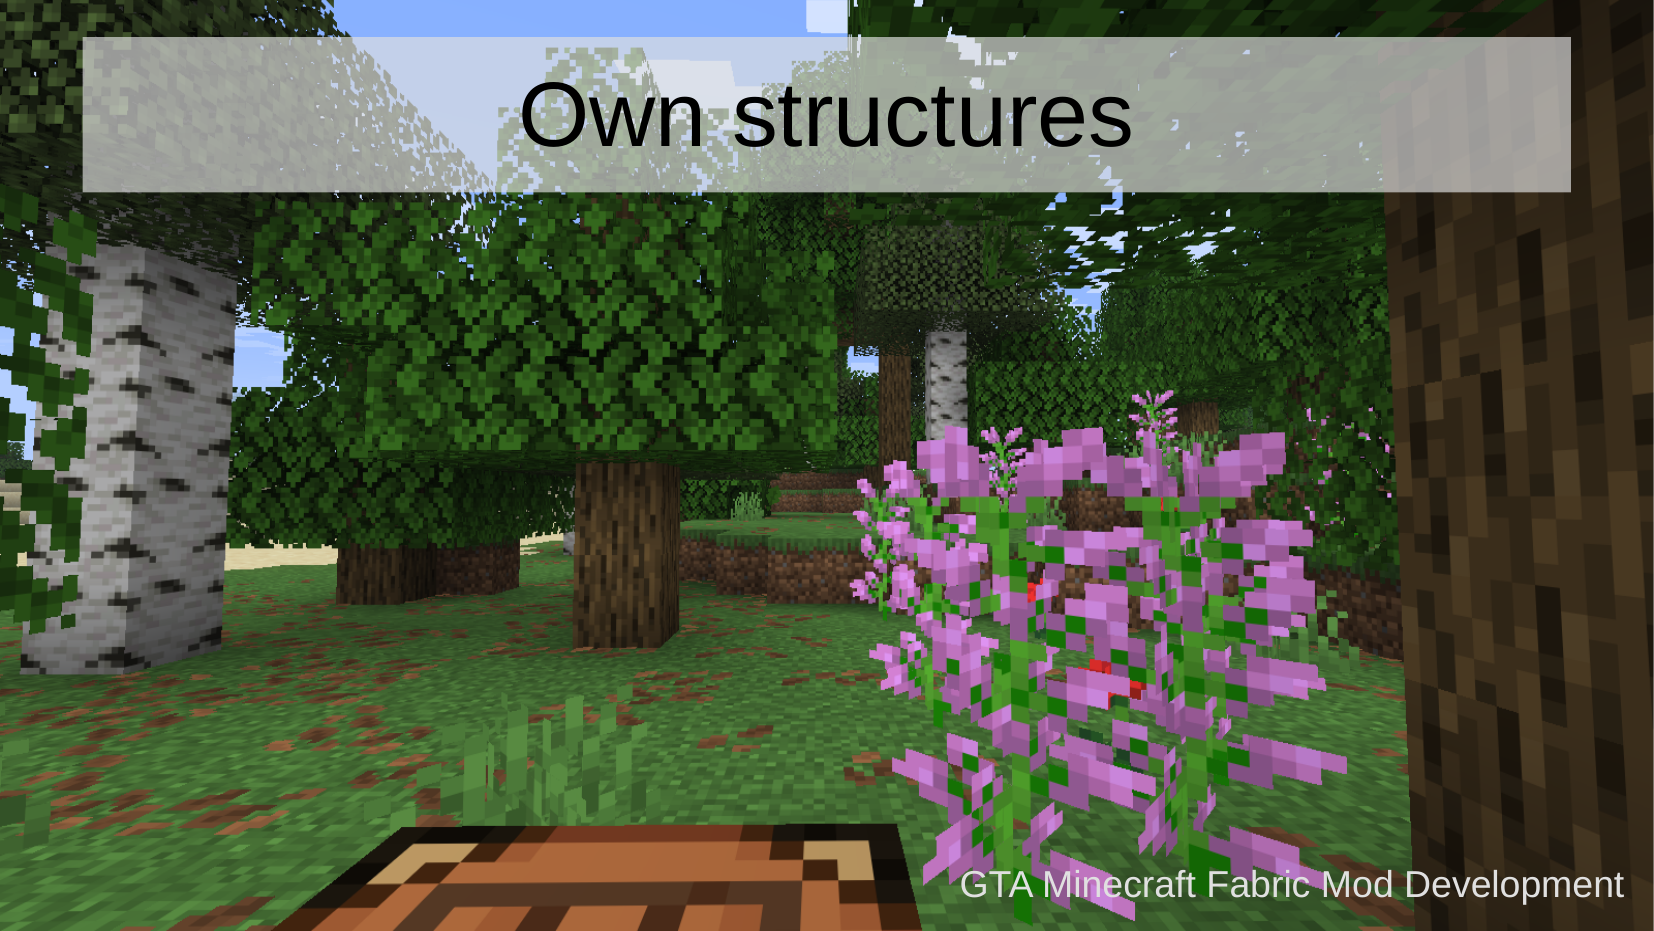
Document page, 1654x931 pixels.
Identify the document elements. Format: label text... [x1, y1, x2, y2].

picture [0, 0, 1654, 931]
title Own structures [82, 37, 1571, 193]
